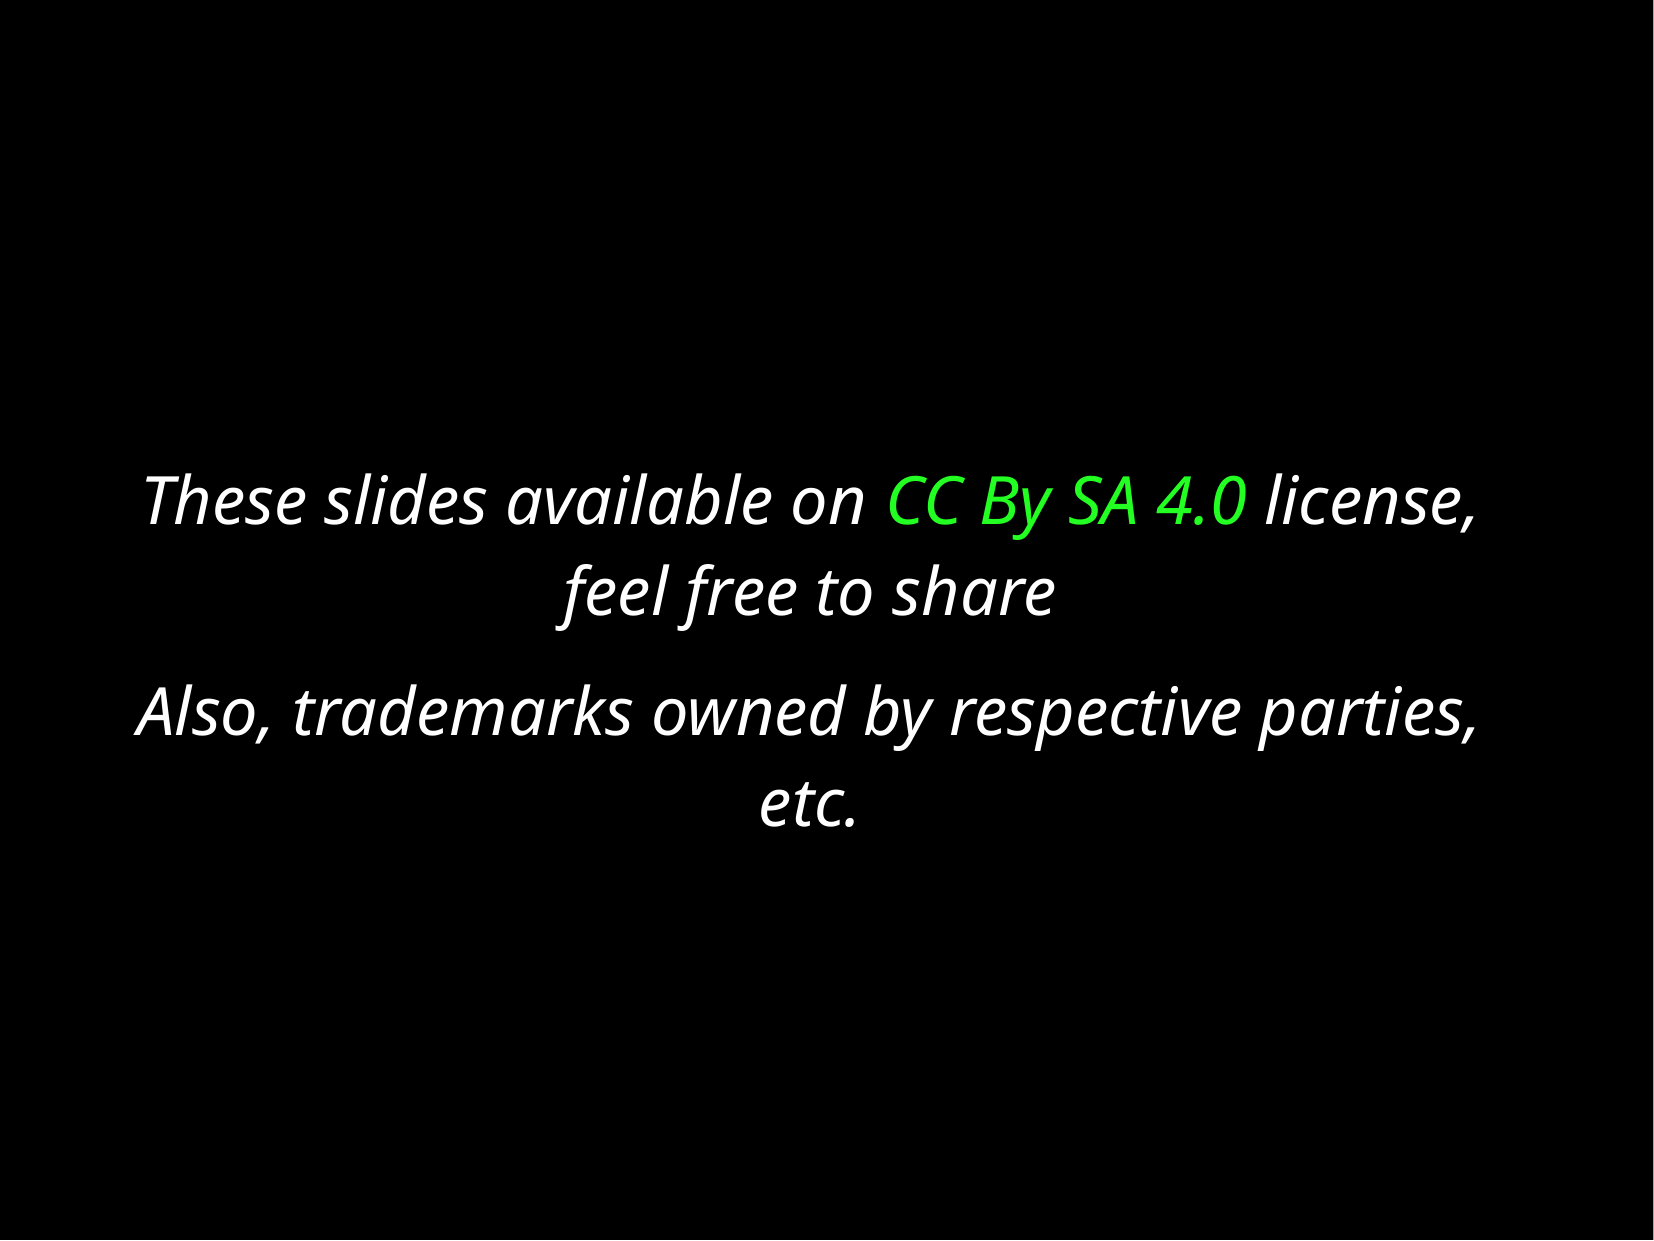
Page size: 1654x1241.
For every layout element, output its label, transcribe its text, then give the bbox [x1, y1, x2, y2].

list These slides available on CC By SA 4.0 license, feel free to share Also, trademarks owned by respective parties, etc. [82, 290, 1538, 1010]
